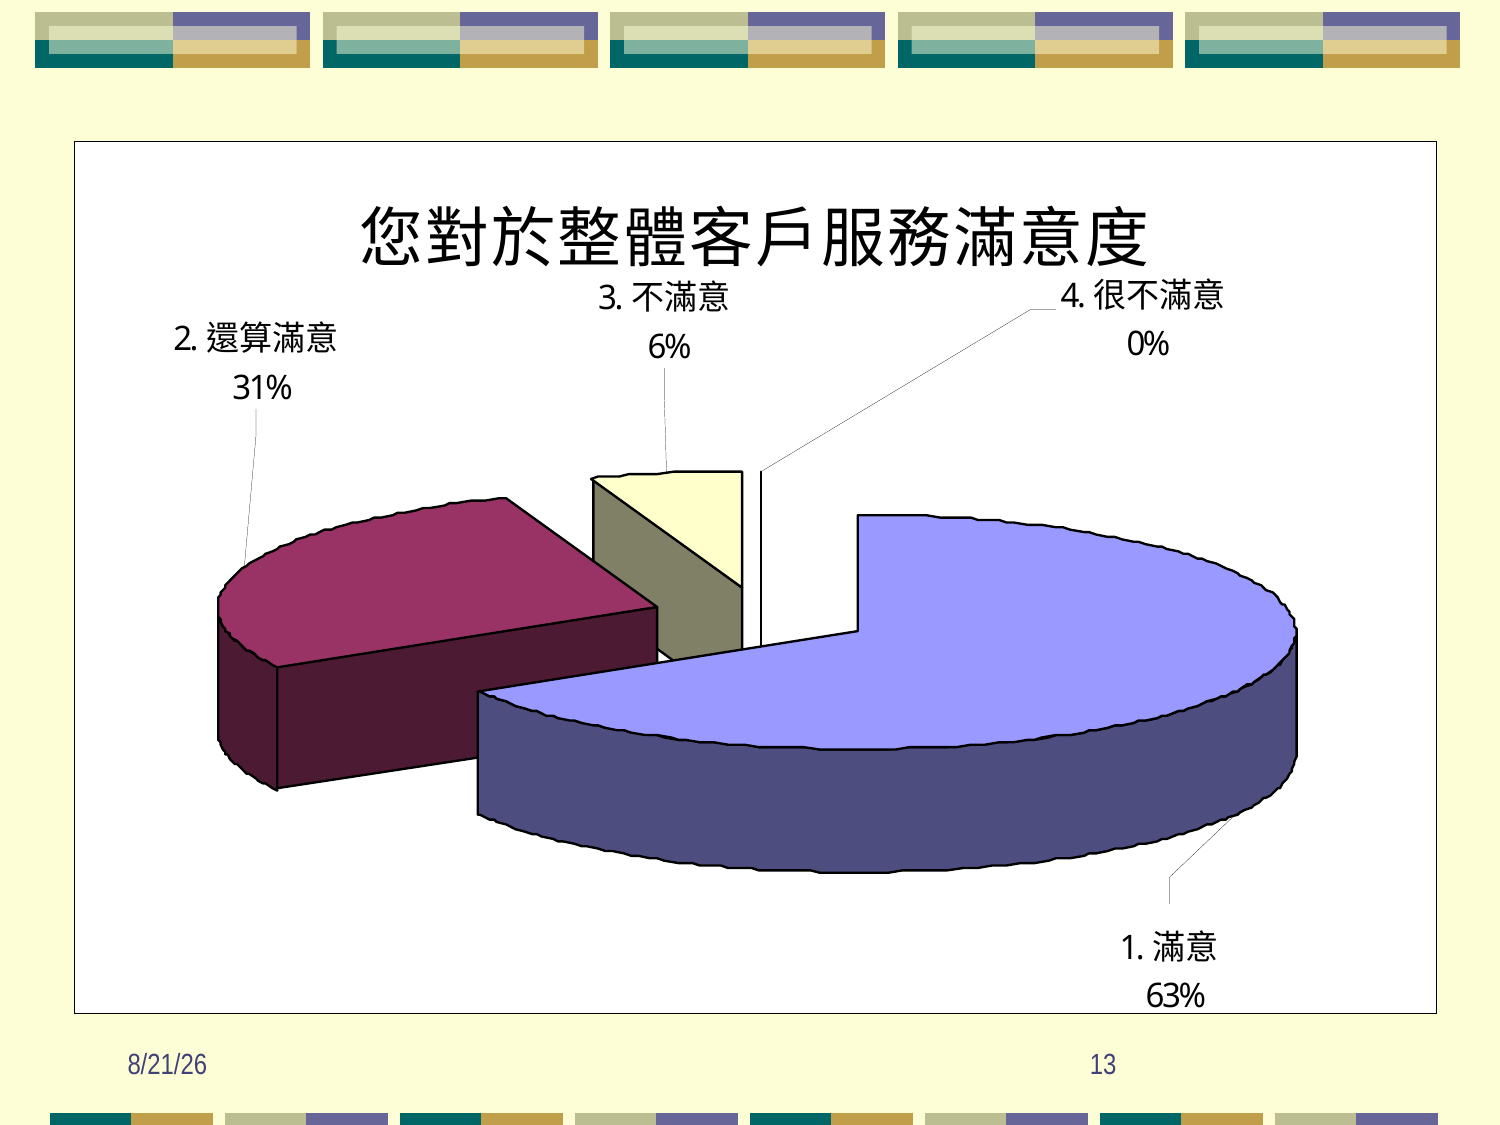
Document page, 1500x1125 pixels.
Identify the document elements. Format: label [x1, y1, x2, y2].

text_box [112, 1025, 426, 1088]
text_box [1074, 1025, 1388, 1088]
text_box [1012, 50, 1463, 150]
chart [62, 128, 1450, 1025]
